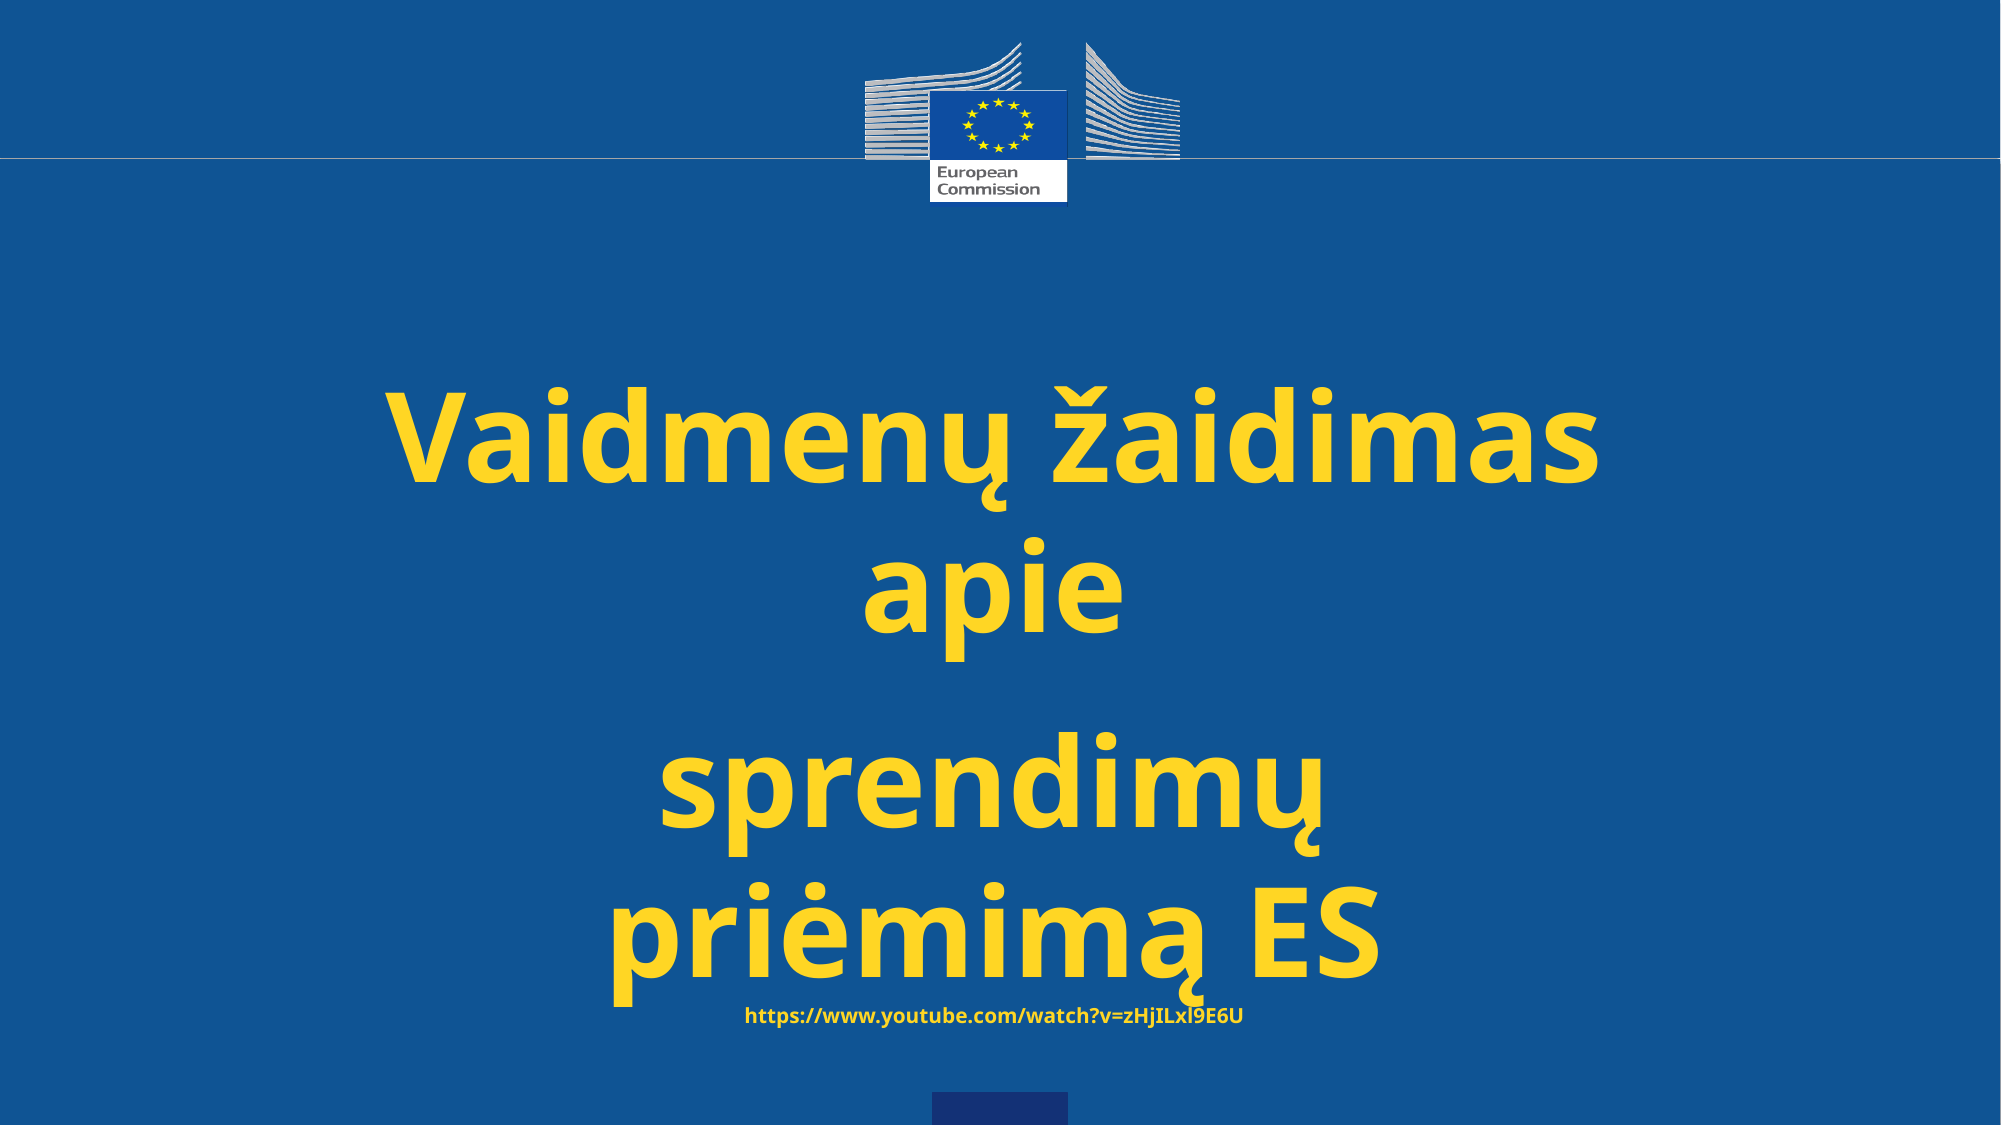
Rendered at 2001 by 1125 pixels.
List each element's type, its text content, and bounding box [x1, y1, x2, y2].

text_box Vaidmenų žaidimas apie sprendimų priėmimą ES https://www.youtube.com/watch?v=zHjILxl9E6U [362, 349, 1626, 799]
